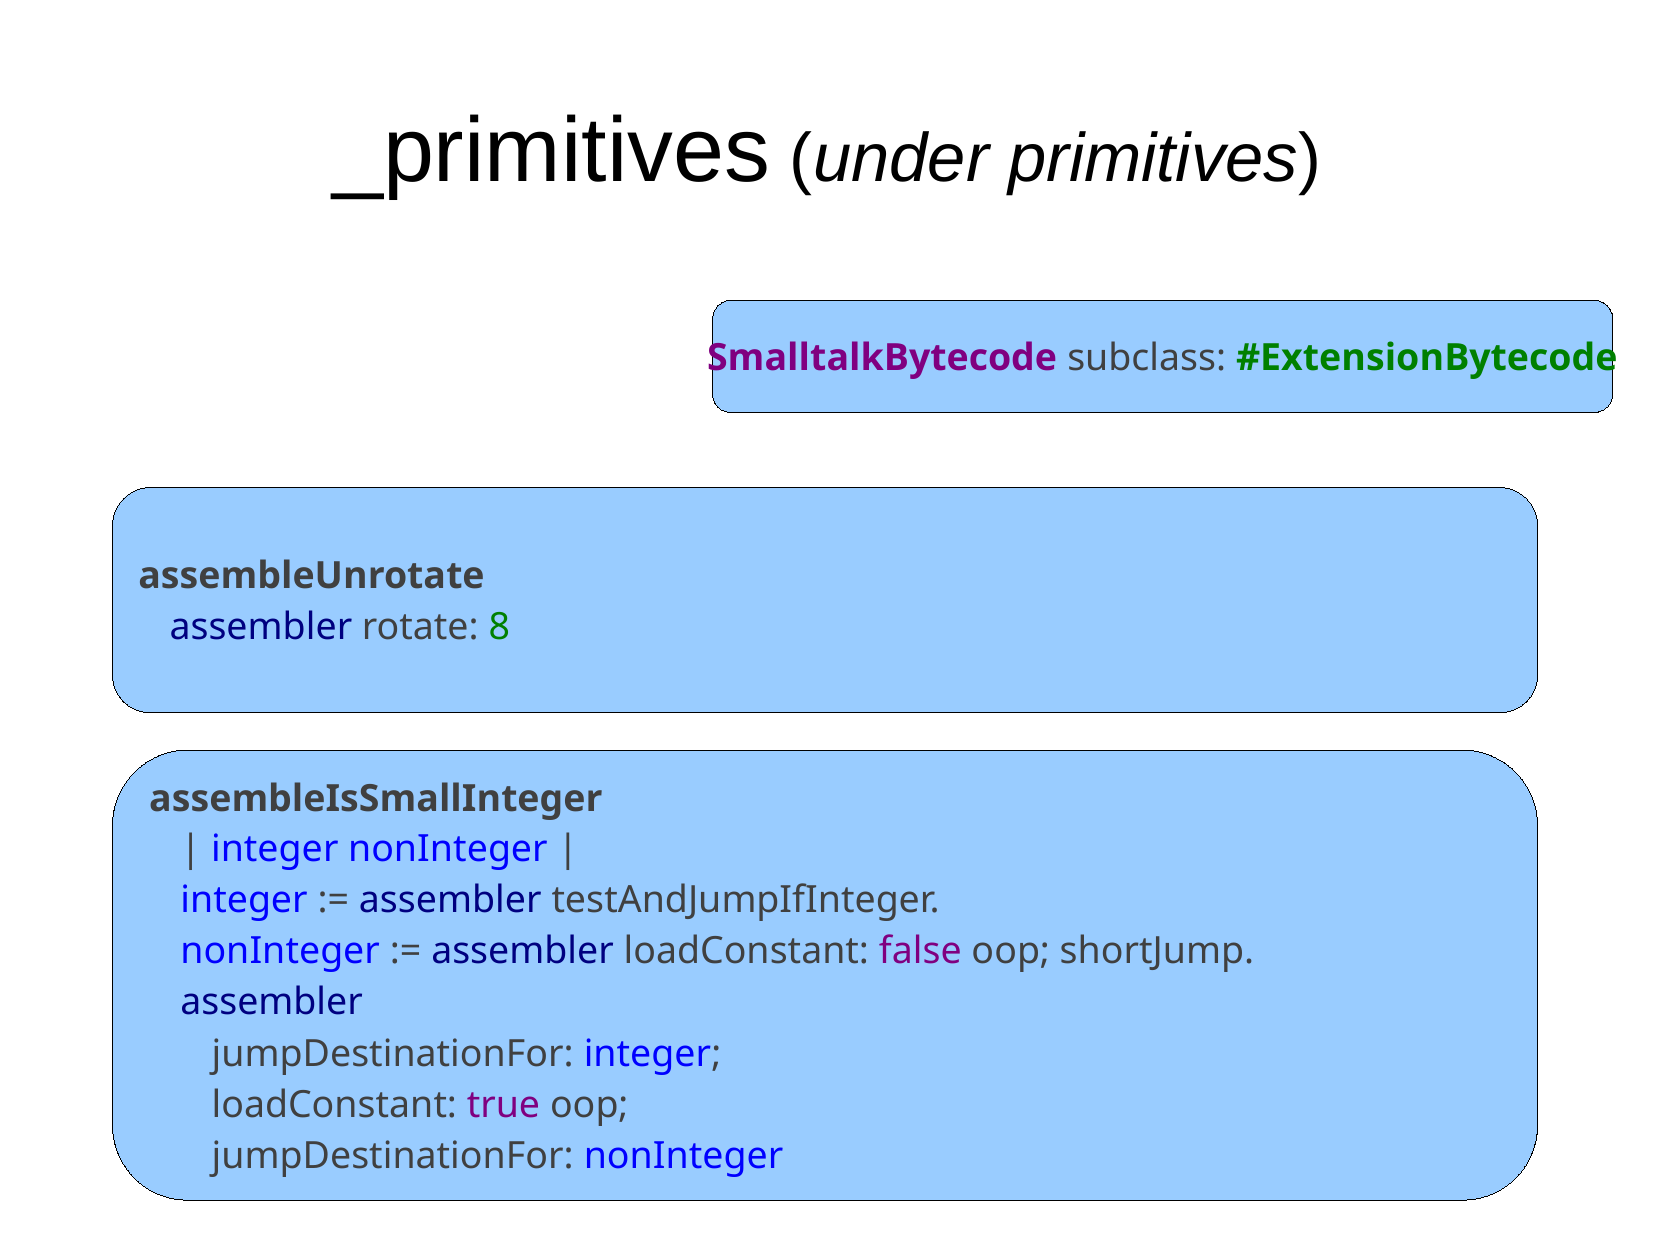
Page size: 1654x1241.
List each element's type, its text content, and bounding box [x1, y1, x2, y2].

text_box assembleIsSmallInteger | integer nonInteger | integer := assembler testAndJumpIfInteger. nonInteger := assembler loadConstant: false oop; shortJump. assembler jumpDestinationFor: integer; loadConstant: true oop; jumpDestinationFor: nonInteger [112, 750, 1538, 1201]
text_box _primitives (under primitives) [143, 91, 1511, 209]
text_box assembleUnrotate assembler rotate: 8 [112, 487, 1538, 713]
text_box SmalltalkBytecode subclass: #ExtensionBytecode [712, 300, 1613, 413]
